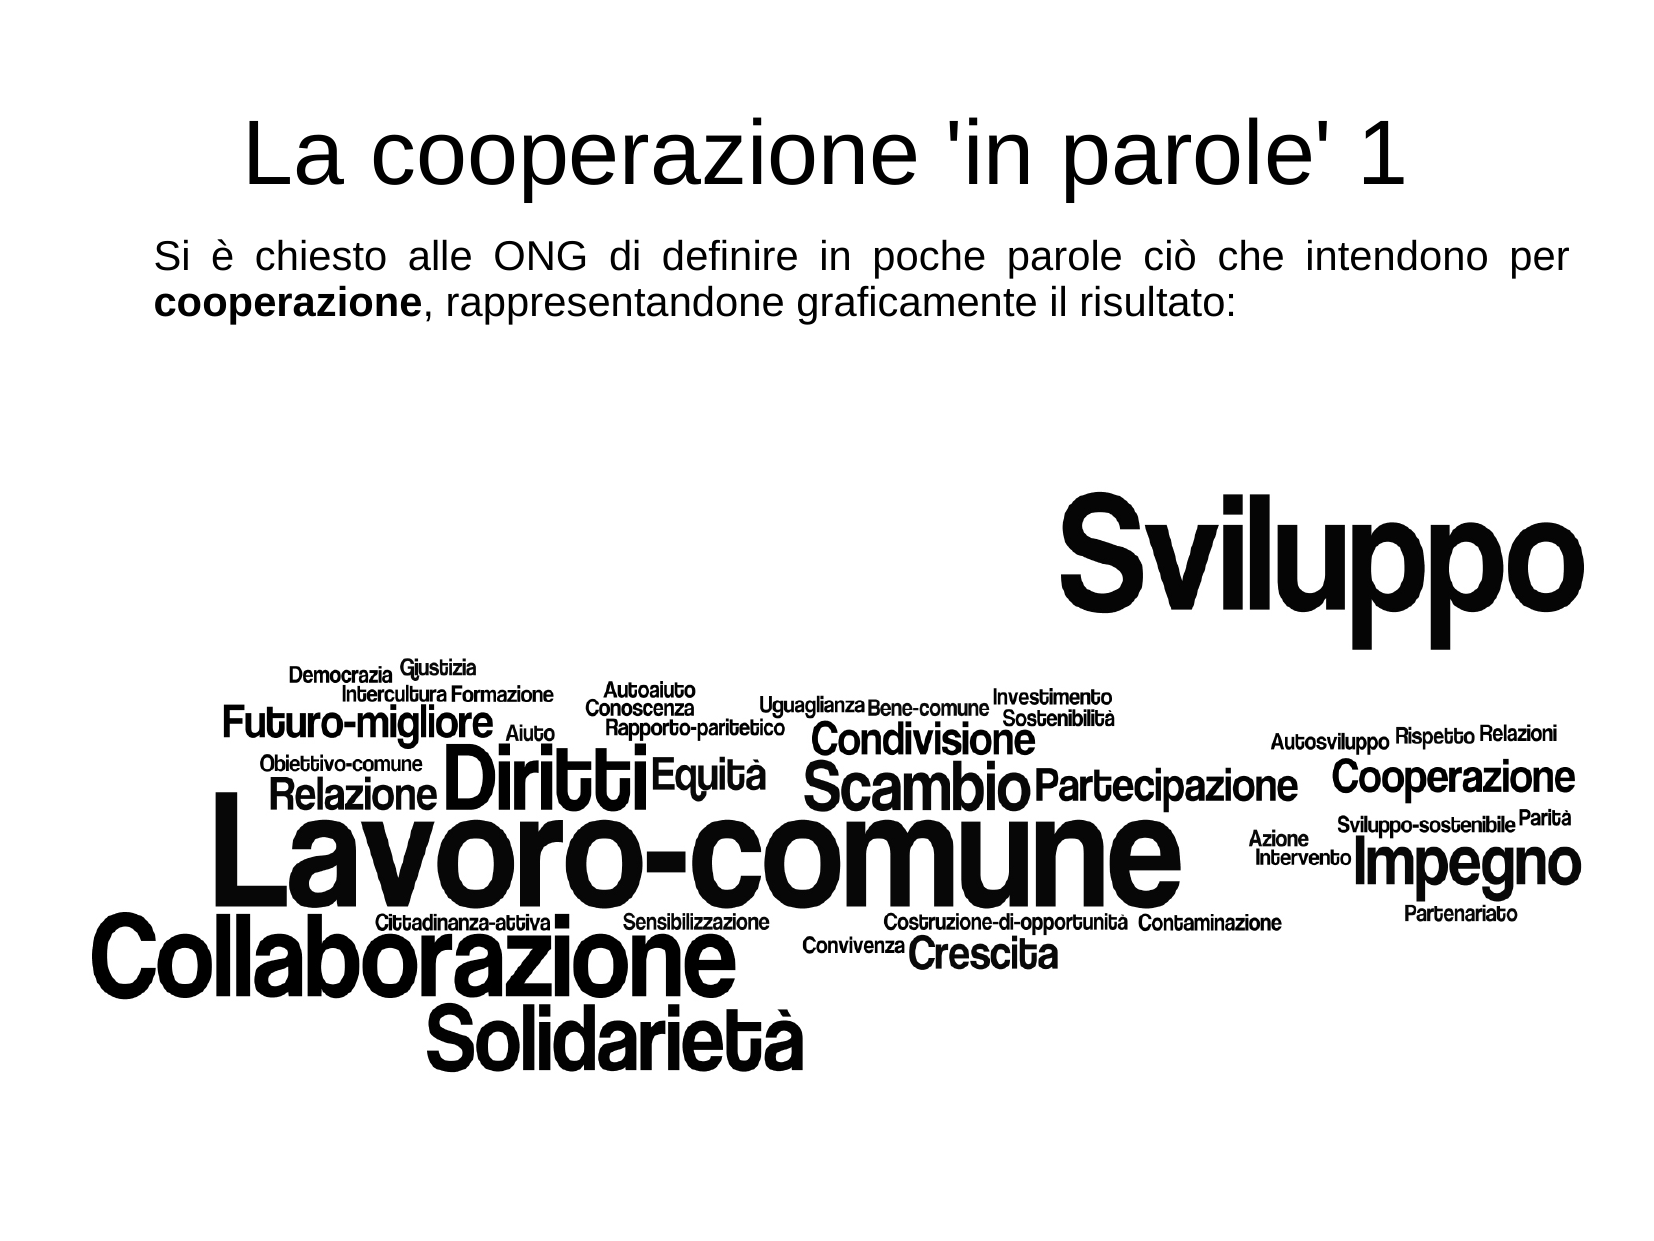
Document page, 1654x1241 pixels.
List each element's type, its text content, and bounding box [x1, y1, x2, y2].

list Si è chiesto alle ONG di definire in poche parole ciò che intendono per cooperazione, rappresentandone graficamente il risultato: [82, 232, 1571, 350]
title La cooperazione 'in parole' 1 [82, 49, 1571, 232]
picture [82, 350, 1593, 1215]
